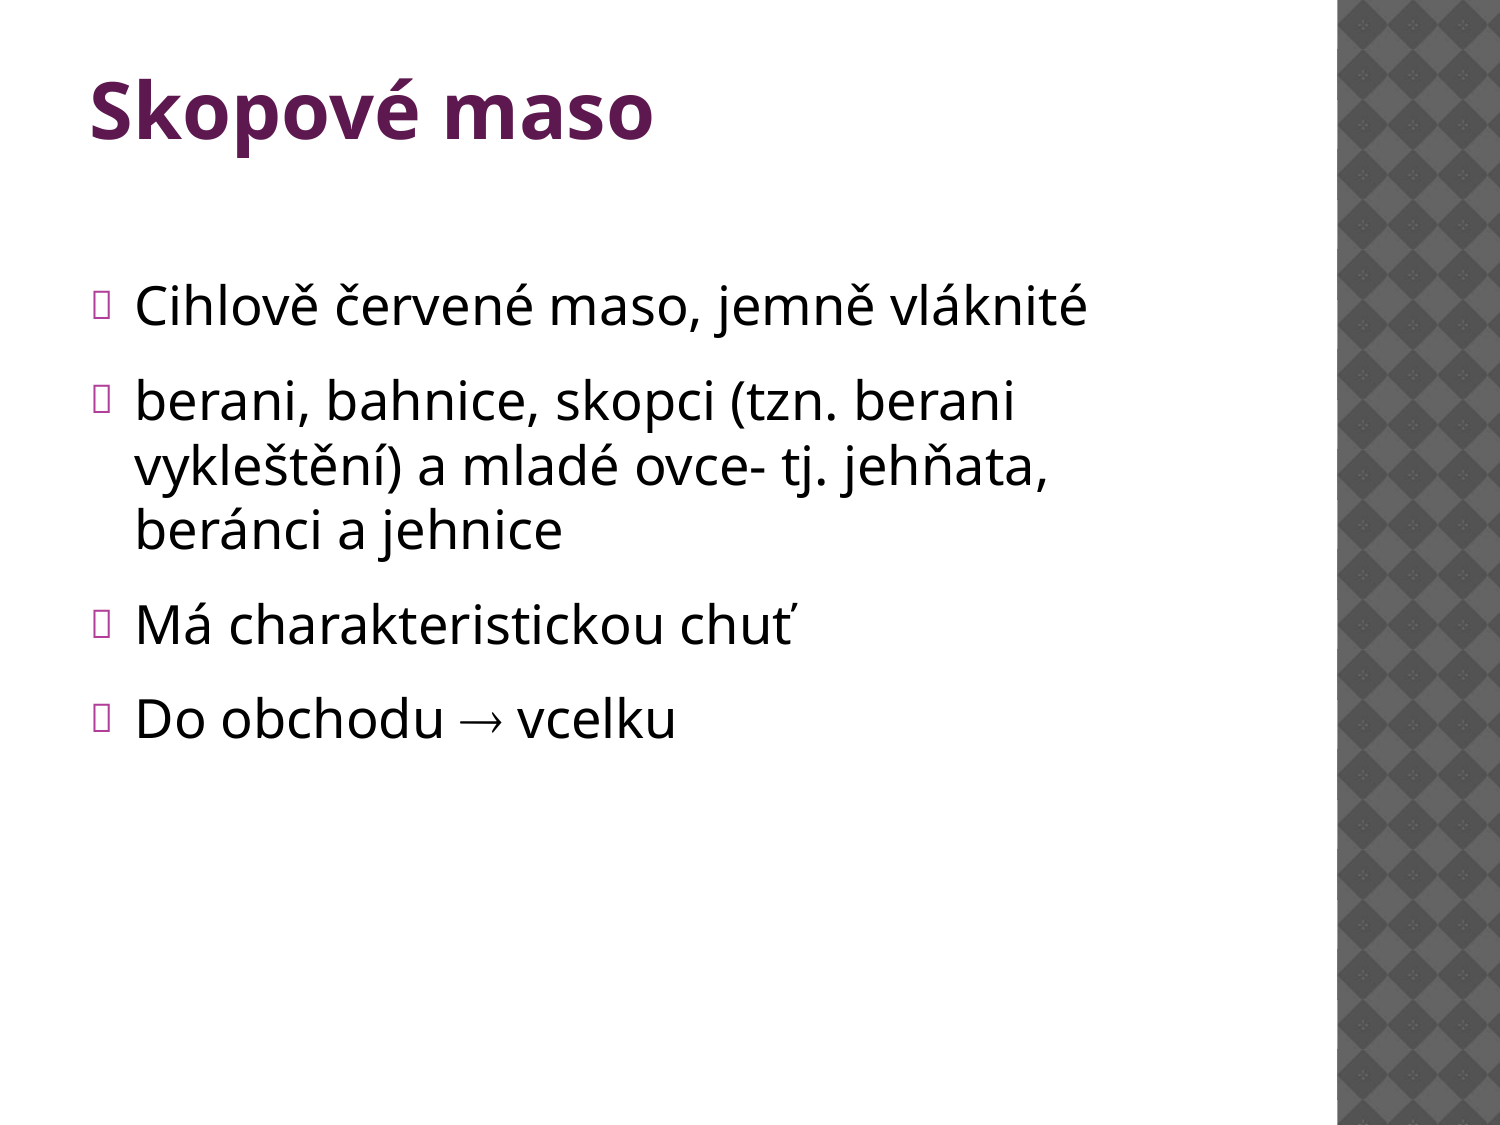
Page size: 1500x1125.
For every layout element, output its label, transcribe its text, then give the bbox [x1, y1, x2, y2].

title Skopové maso [75, 52, 1263, 240]
list Cihlově červené maso, jemně vláknité berani, bahnice, skopci (tzn. berani vykleštění) a mladé ovce- tj. jehňata, beránci a jehnice Má charakteristickou chuť Do obchodu  vcelku [75, 264, 1263, 1059]
picture [1337, 0, 1500, 1125]
